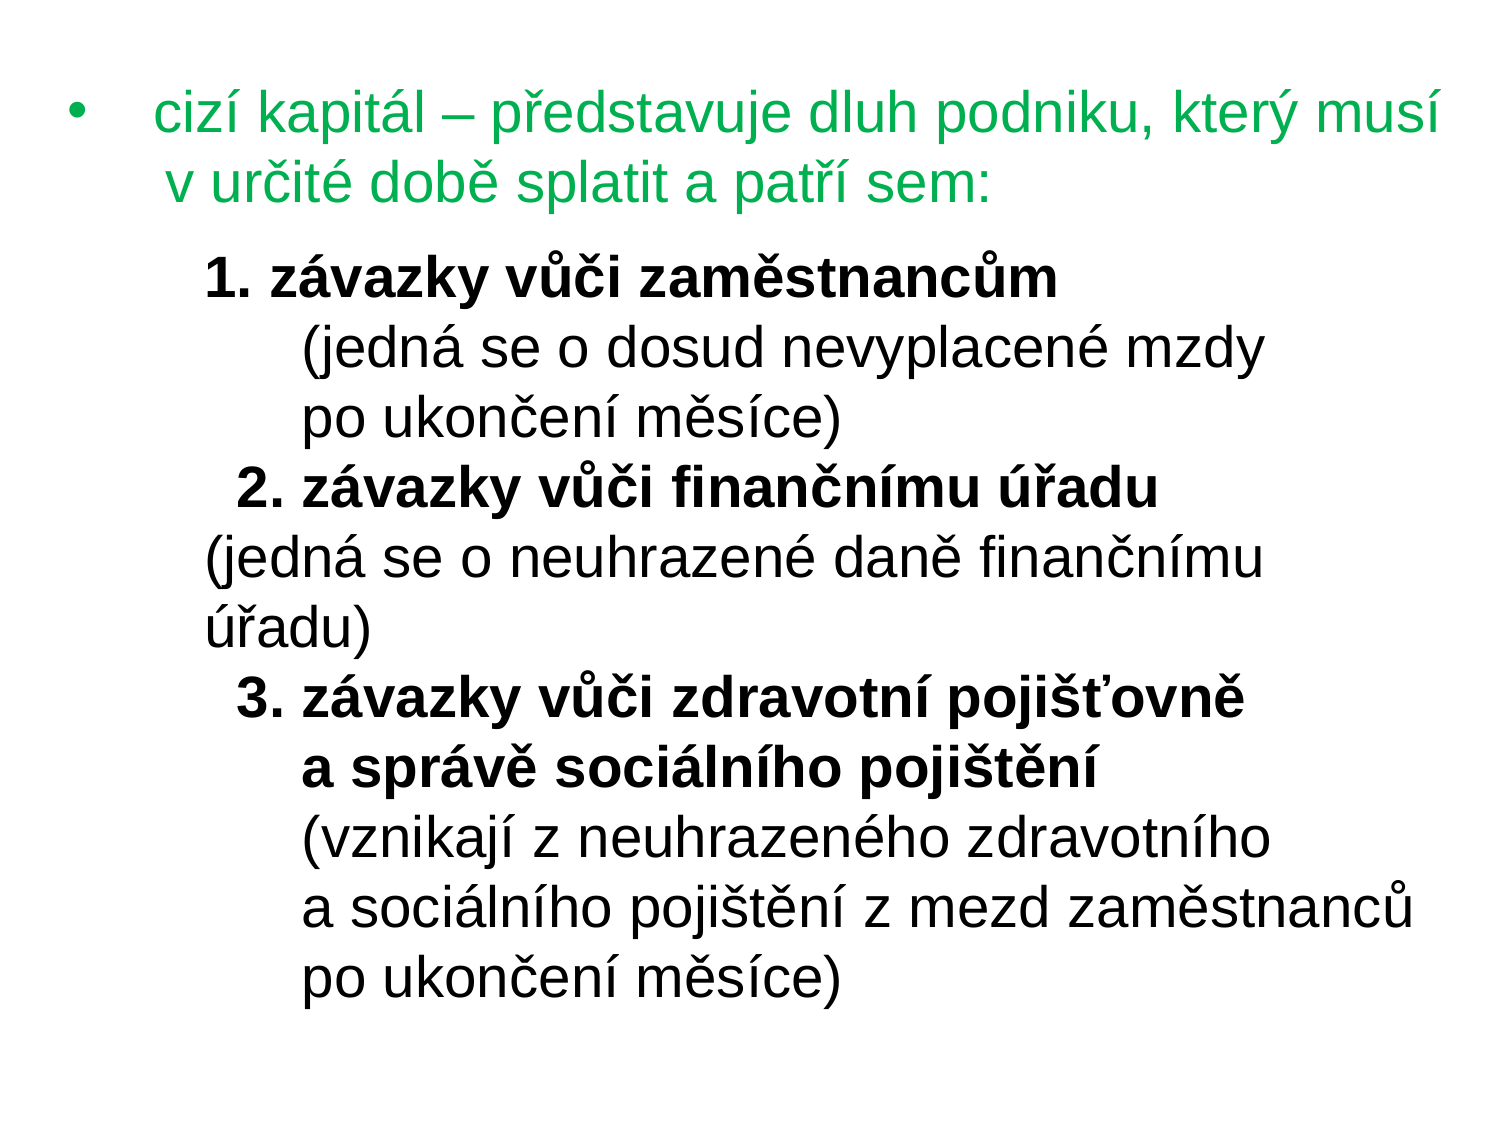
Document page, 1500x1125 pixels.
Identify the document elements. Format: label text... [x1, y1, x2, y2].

text_box 1. závazky vůči zaměstnancům (jedná se o dosud nevyplacené mzdy po ukončení měsíce) 2. závazky vůči finančnímu úřadu (jedná se o neuhrazené daně finančnímu úřadu) 3. závazky vůči zdravotní pojišťovně a správě sociálního pojištění (vznikají z neuhrazeného zdravotního a sociálního pojištění z mezd zaměstnanců po ukončení měsíce) [159, 231, 1459, 1017]
text_box cizí kapitál – představuje dluh podniku, který musí v určité době splatit a patří sem: [53, 66, 1471, 1125]
